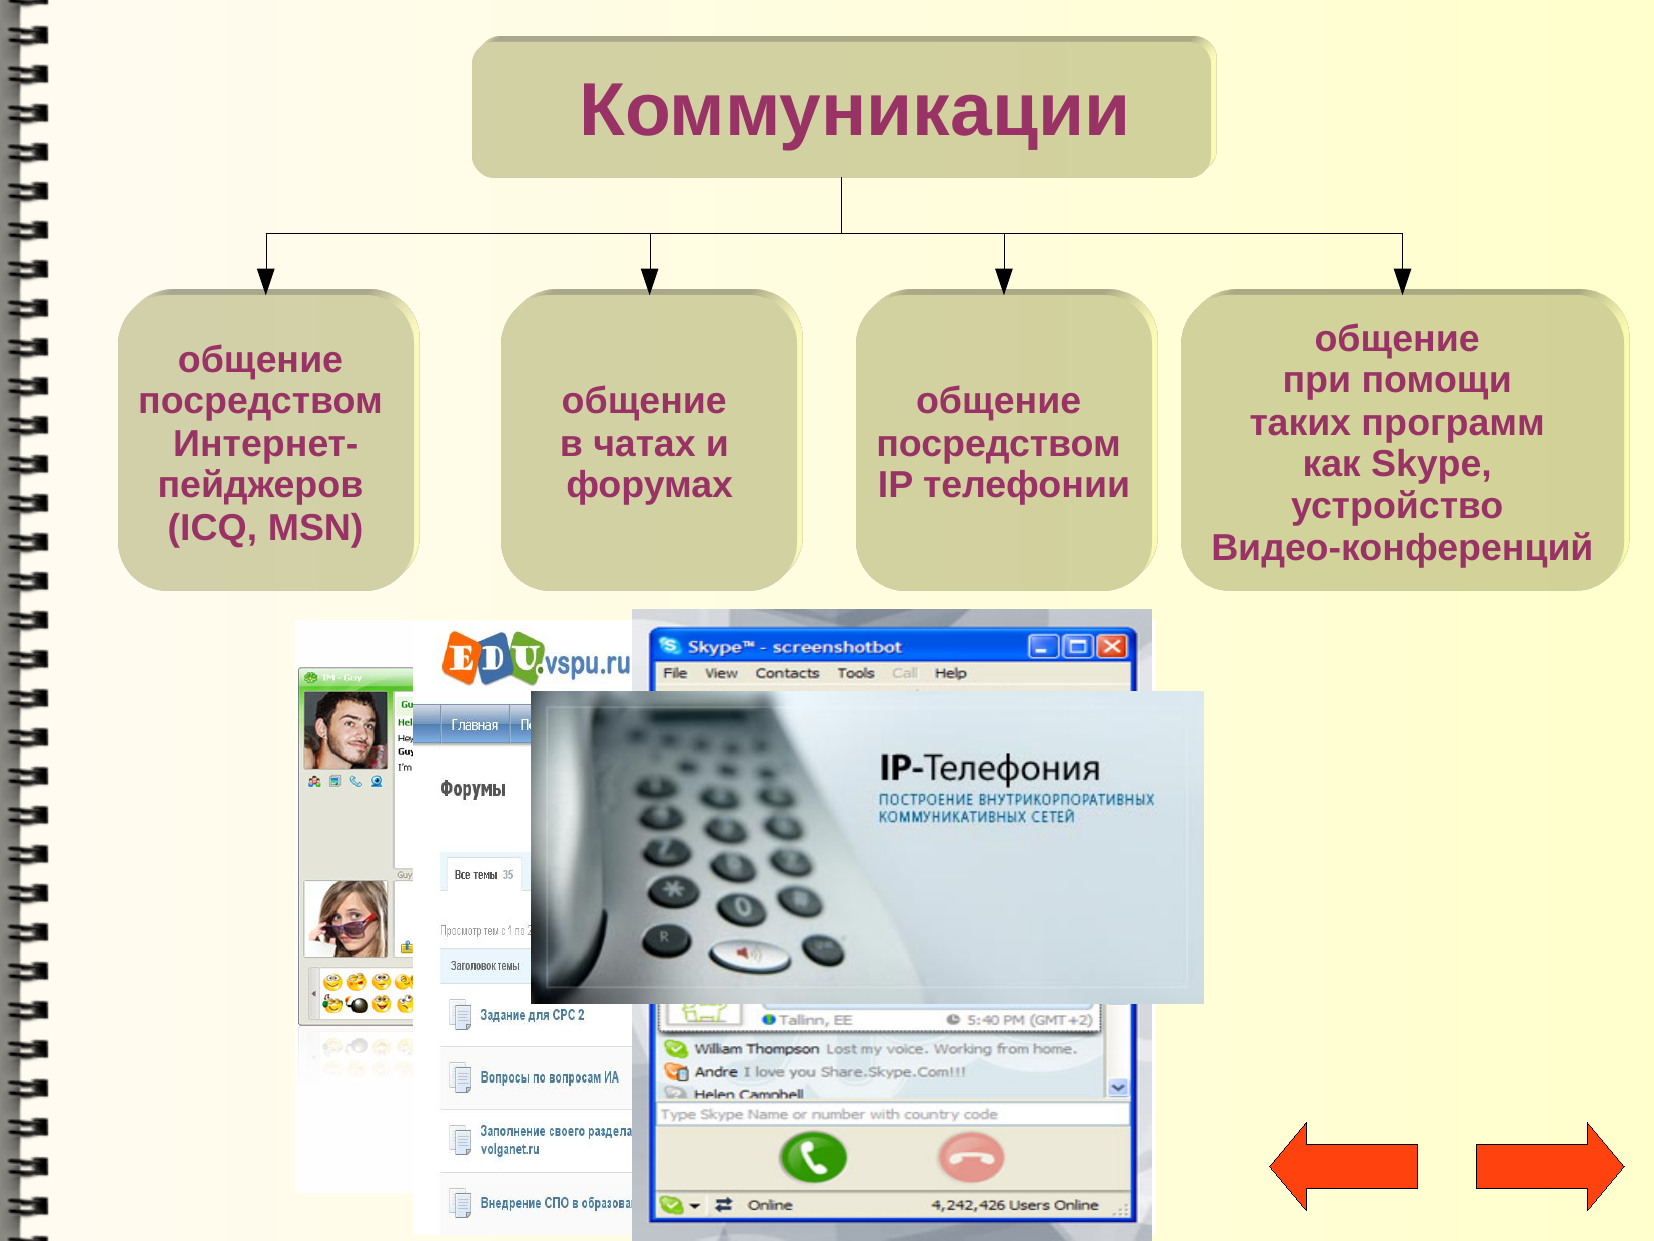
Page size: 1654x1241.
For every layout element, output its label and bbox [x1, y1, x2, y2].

text_box [1476, 1122, 1625, 1211]
text_box [1269, 1122, 1418, 1211]
picture [0, 0, 1654, 1241]
